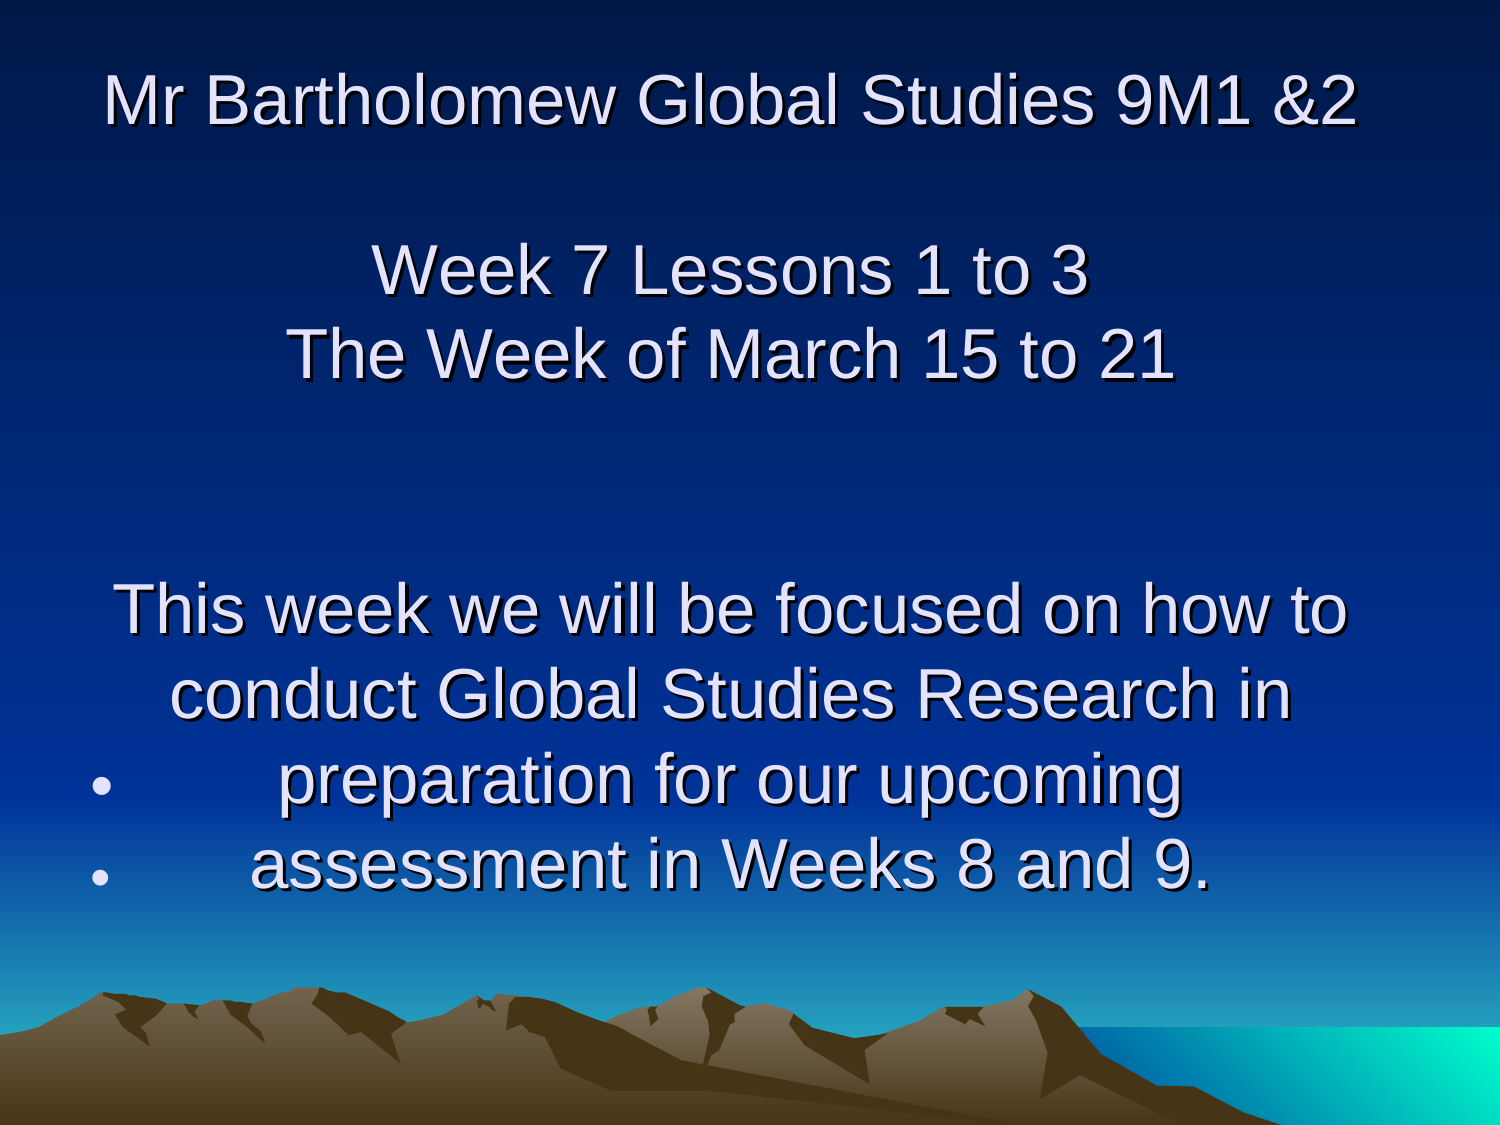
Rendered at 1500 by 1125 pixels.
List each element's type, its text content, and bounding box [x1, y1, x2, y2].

title Mr Bartholomew Global Studies 9M1 &2 Week 7 Lessons 1 to 3 The Week of March 15 to 21 This week we will be focused on how to conduct Global Studies Research in preparation for our upcoming assessment in Weeks 8 and 9. [75, 88, 1388, 443]
list [75, 738, 1426, 1000]
